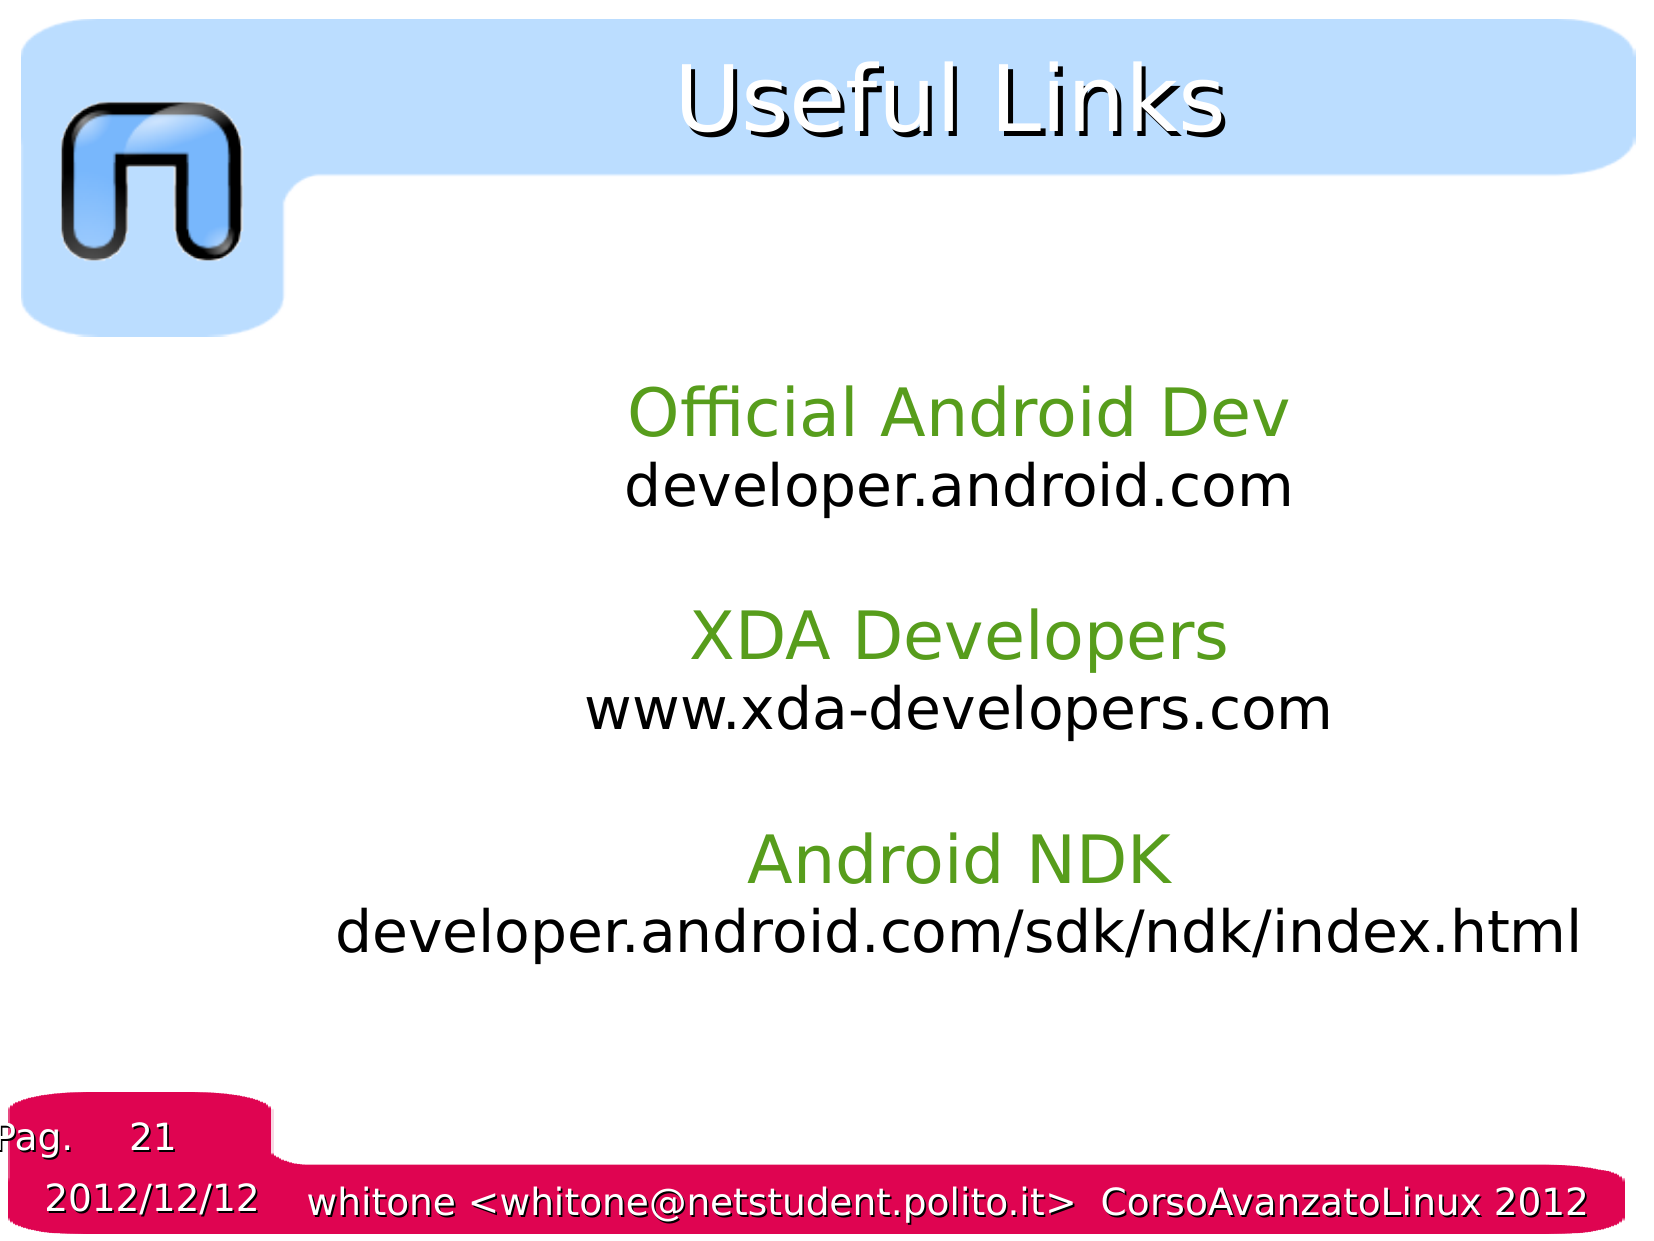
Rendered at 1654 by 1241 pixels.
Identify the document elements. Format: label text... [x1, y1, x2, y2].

picture [8, 1128, 13, 1136]
text_box whitone <whitone@netstudent.polito.it> CorsoAvanzatoLinux 2012 [292, 1173, 1604, 1241]
title Useful Links [265, 3, 1636, 197]
text_box 2012/12/12 [29, 1169, 284, 1241]
text_box Pag. <numero> [27, 1108, 293, 1168]
picture [0, 19, 1636, 354]
subtitle Official Android Dev developer.android.com XDA Developers www.xda-developers.com Android NDK developer.android.com/sdk/ndk/index.html [295, 212, 1625, 1129]
picture [8, 1092, 1625, 1234]
